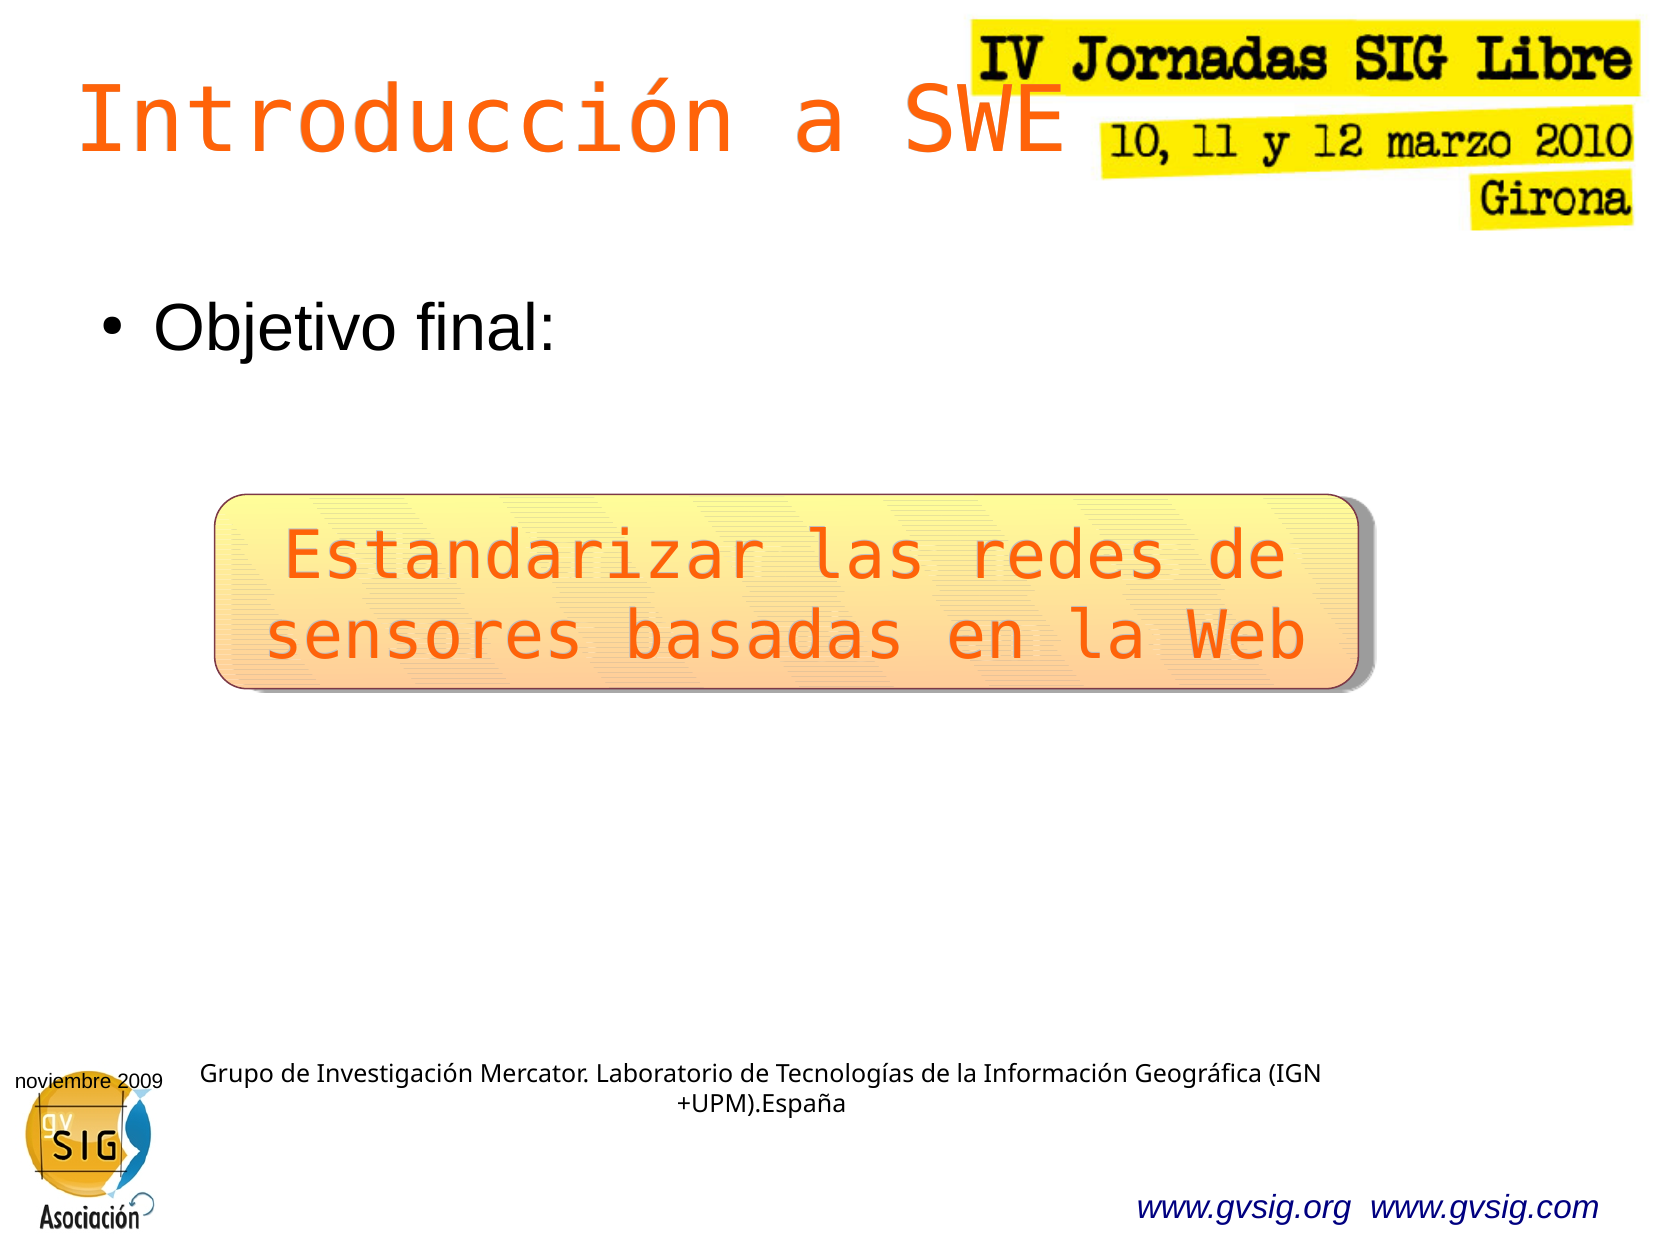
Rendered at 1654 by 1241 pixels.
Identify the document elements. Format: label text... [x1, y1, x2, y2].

list Objetivo final: [82, 1101, 167, 1109]
picture [0, 1101, 178, 1241]
picture [956, 0, 1654, 276]
list Objetivo final: [82, 290, 1571, 1109]
text_box Introducción a SWE [59, 59, 1471, 182]
text_box Grupo de Investigación Mercator. Laboratorio de Tecnologías de la Información Geográfica (IGN +UPM).España [167, 1031, 1357, 1126]
text_box Estandarizar las redes de sensores basadas en la Web [214, 494, 1359, 689]
text_box noviembre 2009 [0, 1062, 188, 1101]
